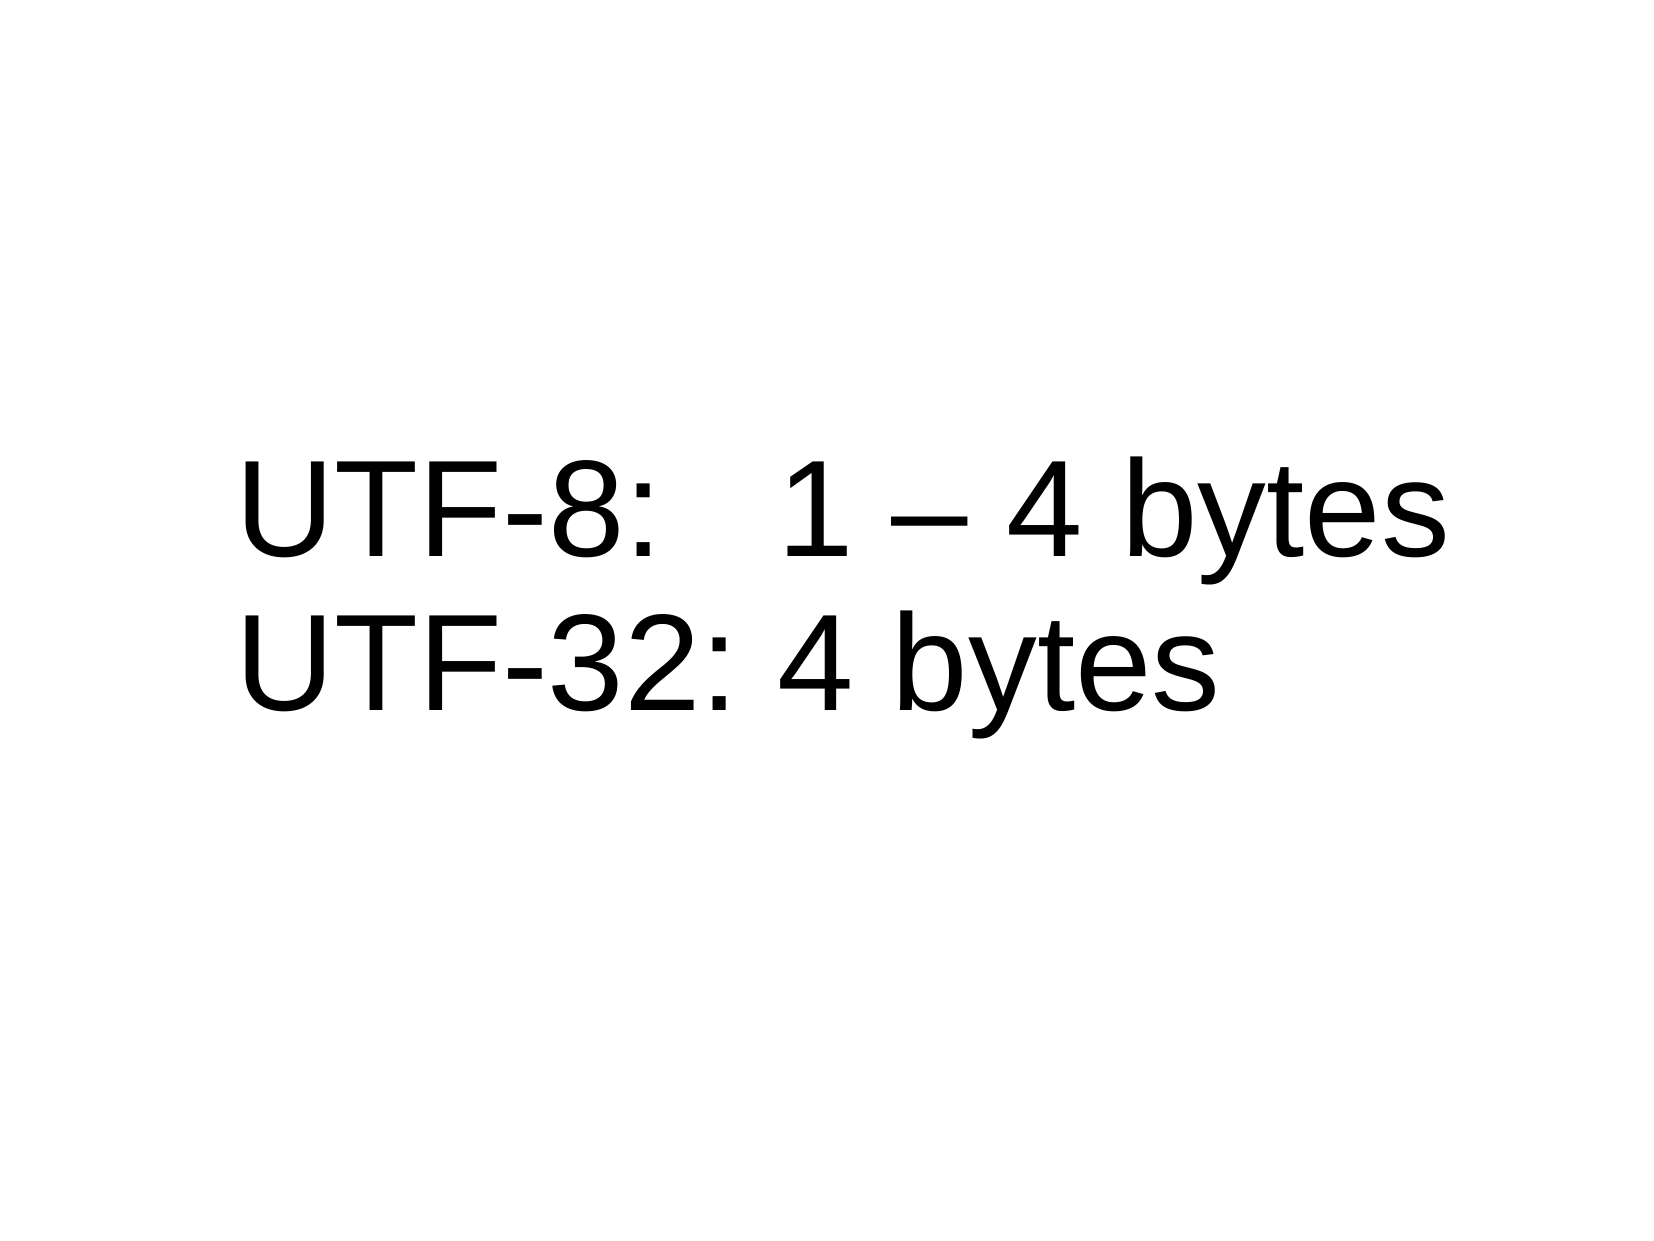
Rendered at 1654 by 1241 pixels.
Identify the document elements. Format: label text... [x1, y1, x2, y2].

title UTF-8: 1 – 4 bytes UTF-32: 4 bytes [82, 56, 1571, 1115]
